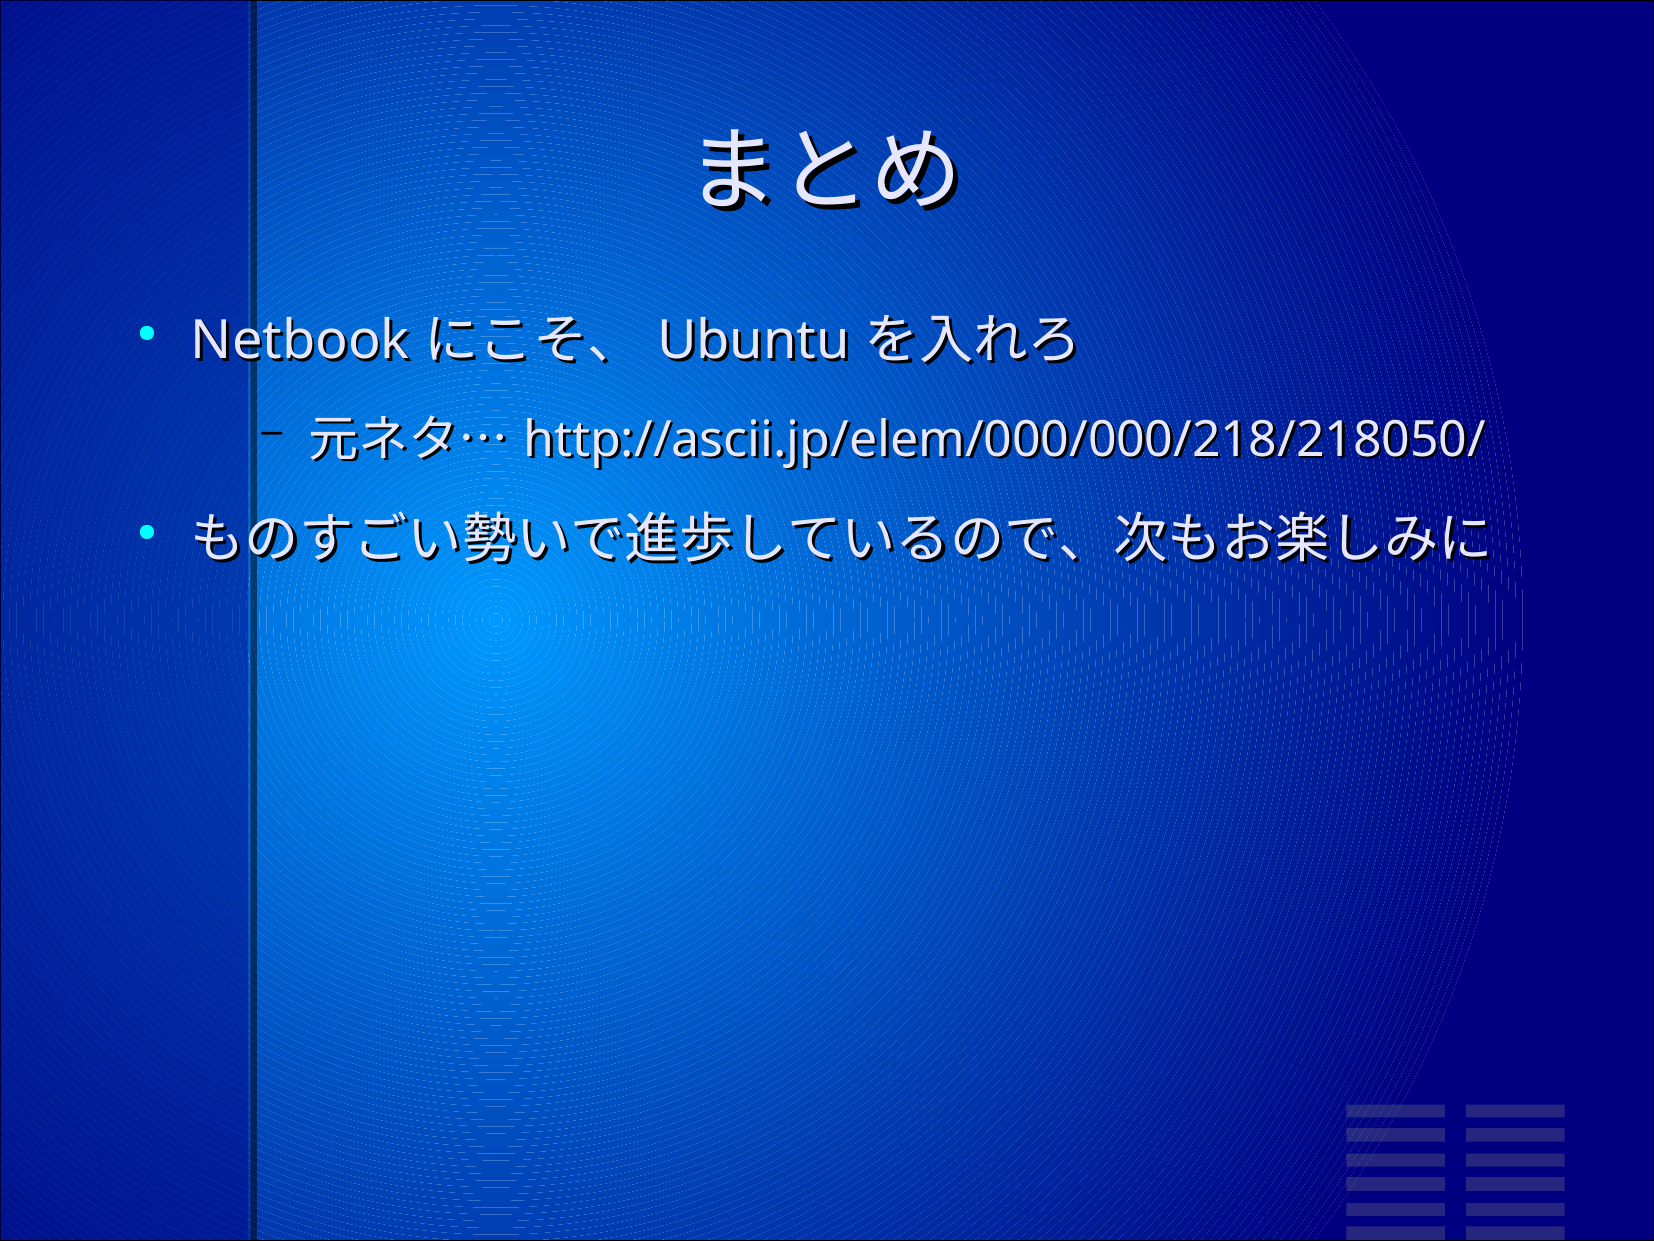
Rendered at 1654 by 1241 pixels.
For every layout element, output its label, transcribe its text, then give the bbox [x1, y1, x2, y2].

title まとめ [118, 58, 1531, 266]
list Netbookにこそ、Ubuntuを入れろ 元ネタ…http://ascii.jp/elem/000/000/218/218050/ ものすごい勢いで進歩しているので、次もお楽しみに [119, 295, 1533, 1164]
